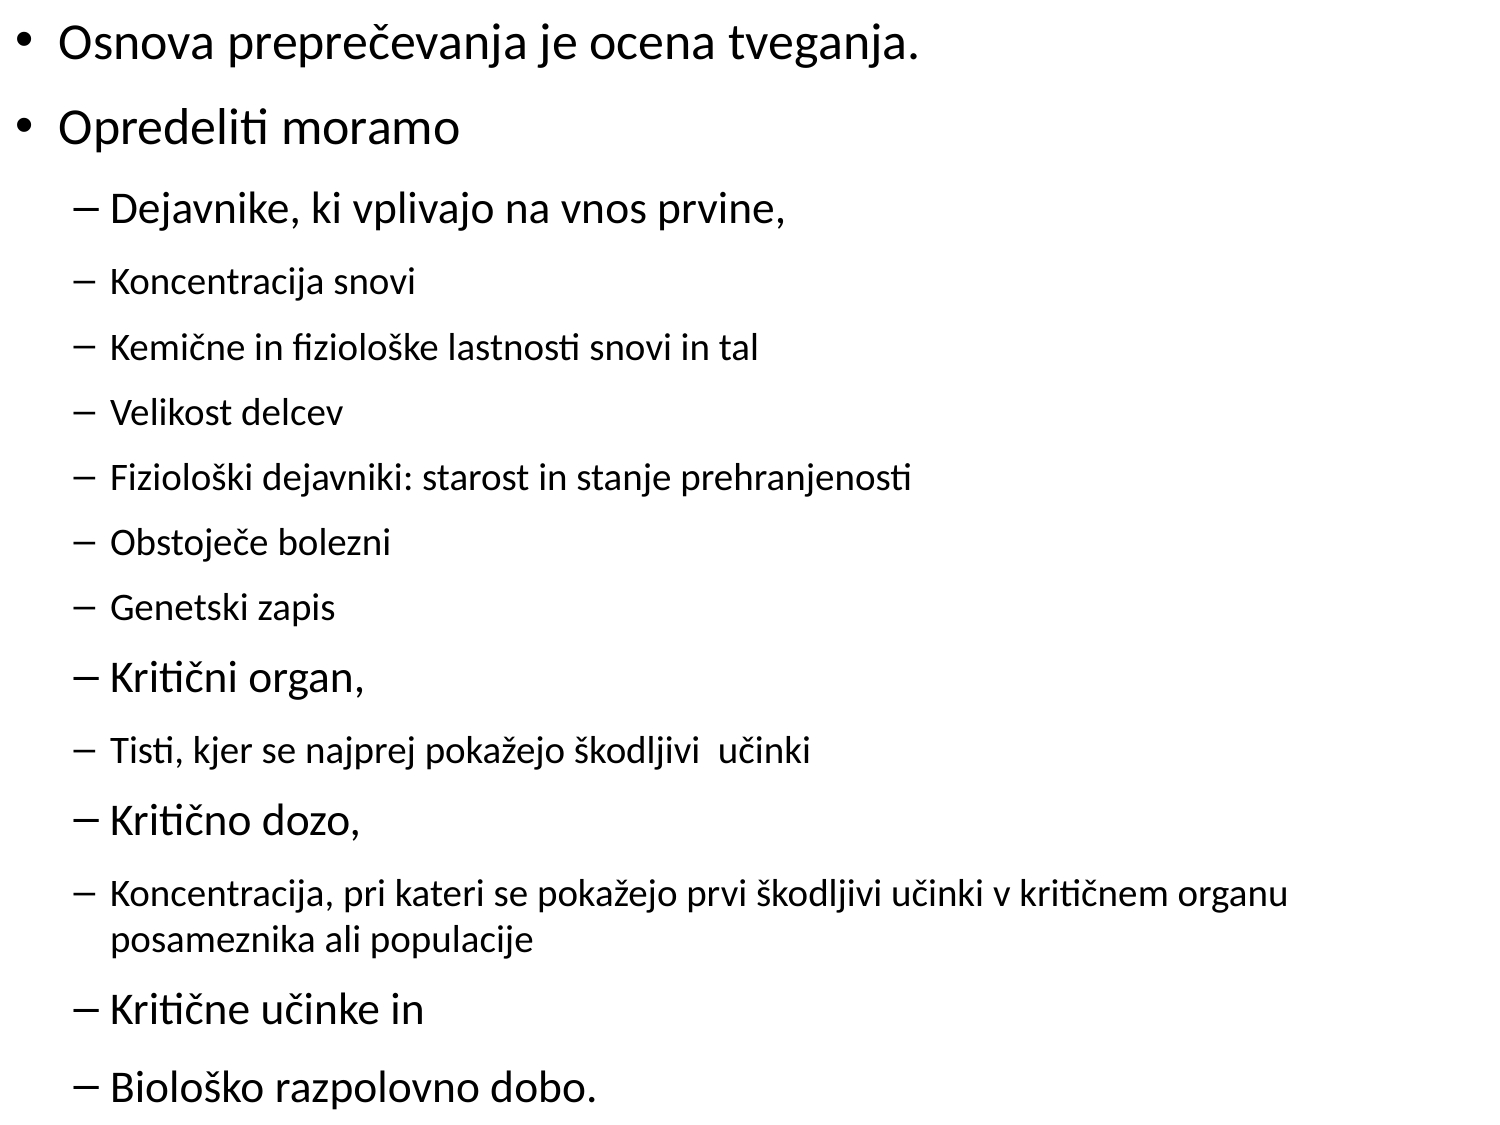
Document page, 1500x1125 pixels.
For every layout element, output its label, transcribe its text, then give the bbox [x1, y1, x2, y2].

list Osnova preprečevanja je ocena tveganja. Opredeliti moramo Dejavnike, ki vplivajo na vnos prvine, Koncentracija snovi Kemične in fiziološke lastnosti snovi in tal Velikost delcev Fiziološki dejavniki: starost in stanje prehranjenosti Obstoječe bolezni Genetski zapis Kritični organ, Tisti, kjer se najprej pokažejo škodljivi učinki Kritično dozo, Koncentracija, pri kateri se pokažejo prvi škodljivi učinki v kritičnem organu posameznika ali populacije Kritične učinke in Biološko razpolovno dobo. [0, 0, 1500, 1125]
